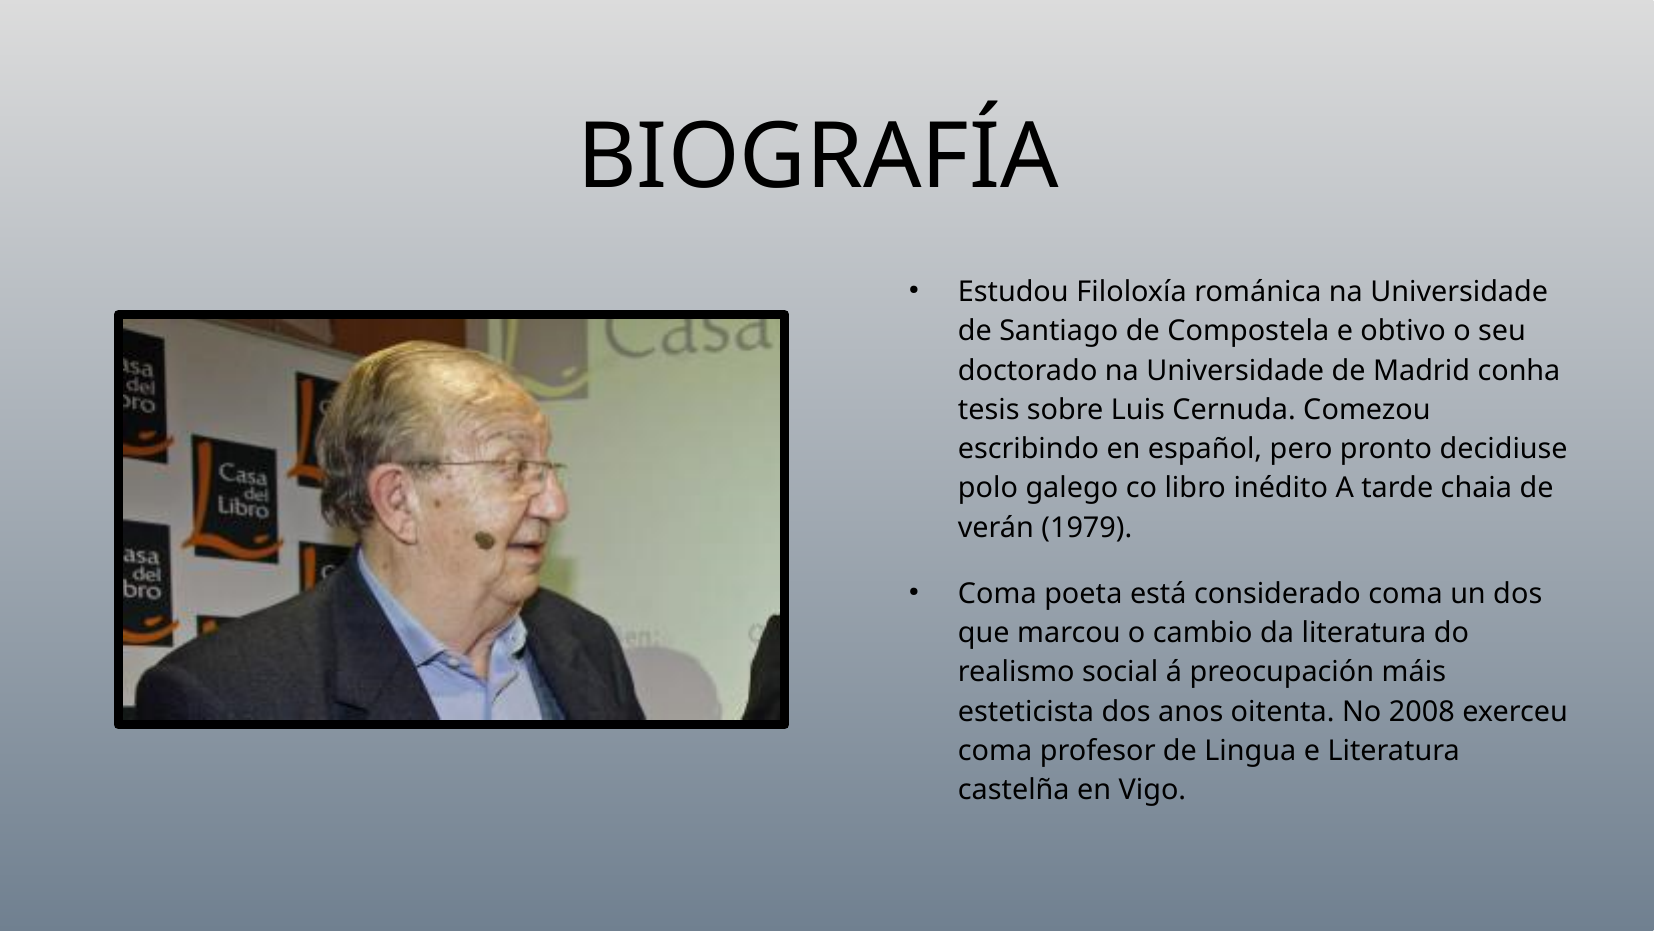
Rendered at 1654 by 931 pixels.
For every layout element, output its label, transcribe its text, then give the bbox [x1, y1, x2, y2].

picture [123, 319, 781, 721]
title BIOGRAFÍA [74, 74, 1563, 230]
list Estudou Filoloxía románica na Universidade de Santiago de Compostela e obtivo o seu doctorado na Universidade de Madrid conha tesis sobre Luis Cernuda. Comezou escribindo en español, pero pronto decidiuse polo galego co libro inédito A tarde chaia de verán (1979). Coma poeta está considerado coma un dos que marcou o cambio da literatura do realismo social á preocupación máis esteticista dos anos oitenta. No 2008 exerceu coma profesor de Lingua e Literatura castelña en Vigo. [892, 270, 1576, 811]
